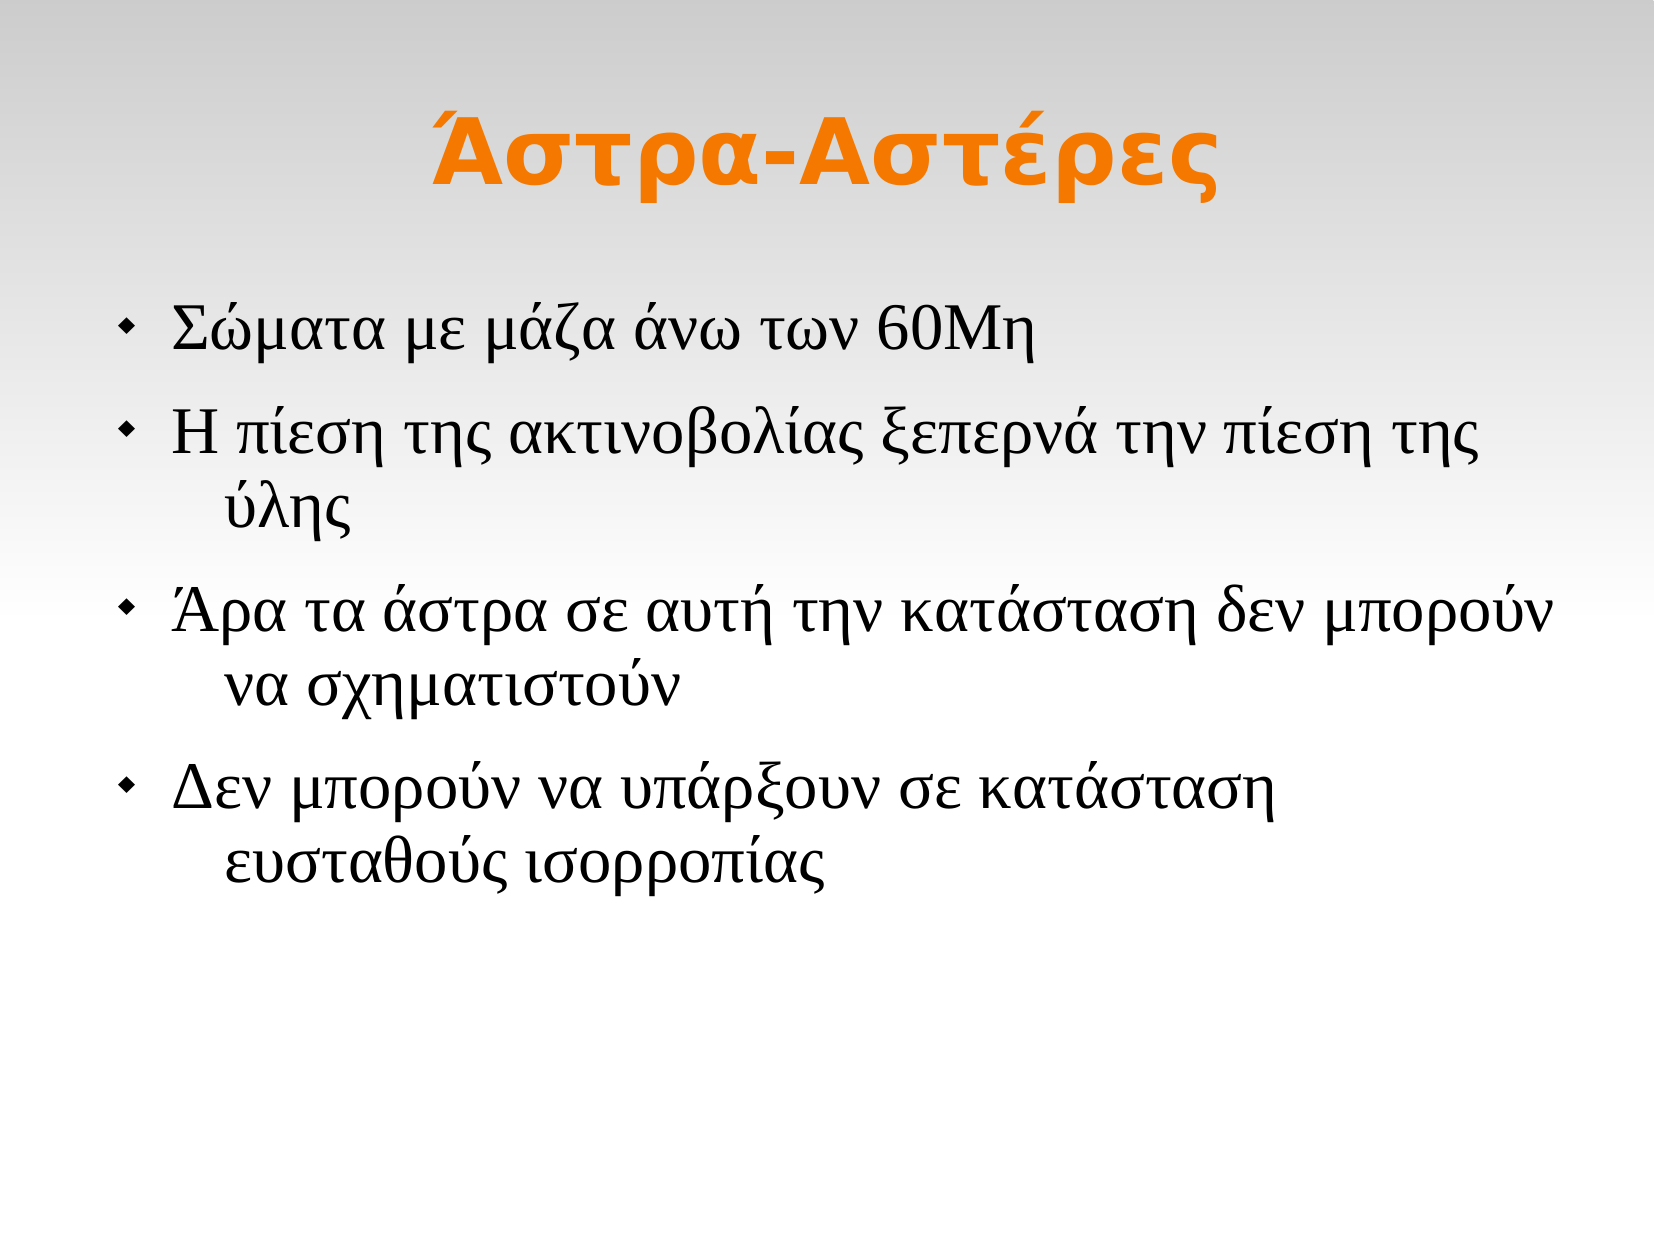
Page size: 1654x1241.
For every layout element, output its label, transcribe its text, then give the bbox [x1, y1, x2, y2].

title Άστρα-Αστέρες [82, 49, 1571, 257]
list Σώματα με μάζα άνω των 60Μη Η πίεση της ακτινοβολίας ξεπερνά την πίεση της ύλης Άρα τα άστρα σε αυτή την κατάσταση δεν μπορούν να σχηματιστούν Δεν μπορούν να υπάρξουν σε κατάσταση ευσταθούς ισορροπίας [82, 290, 1571, 1109]
